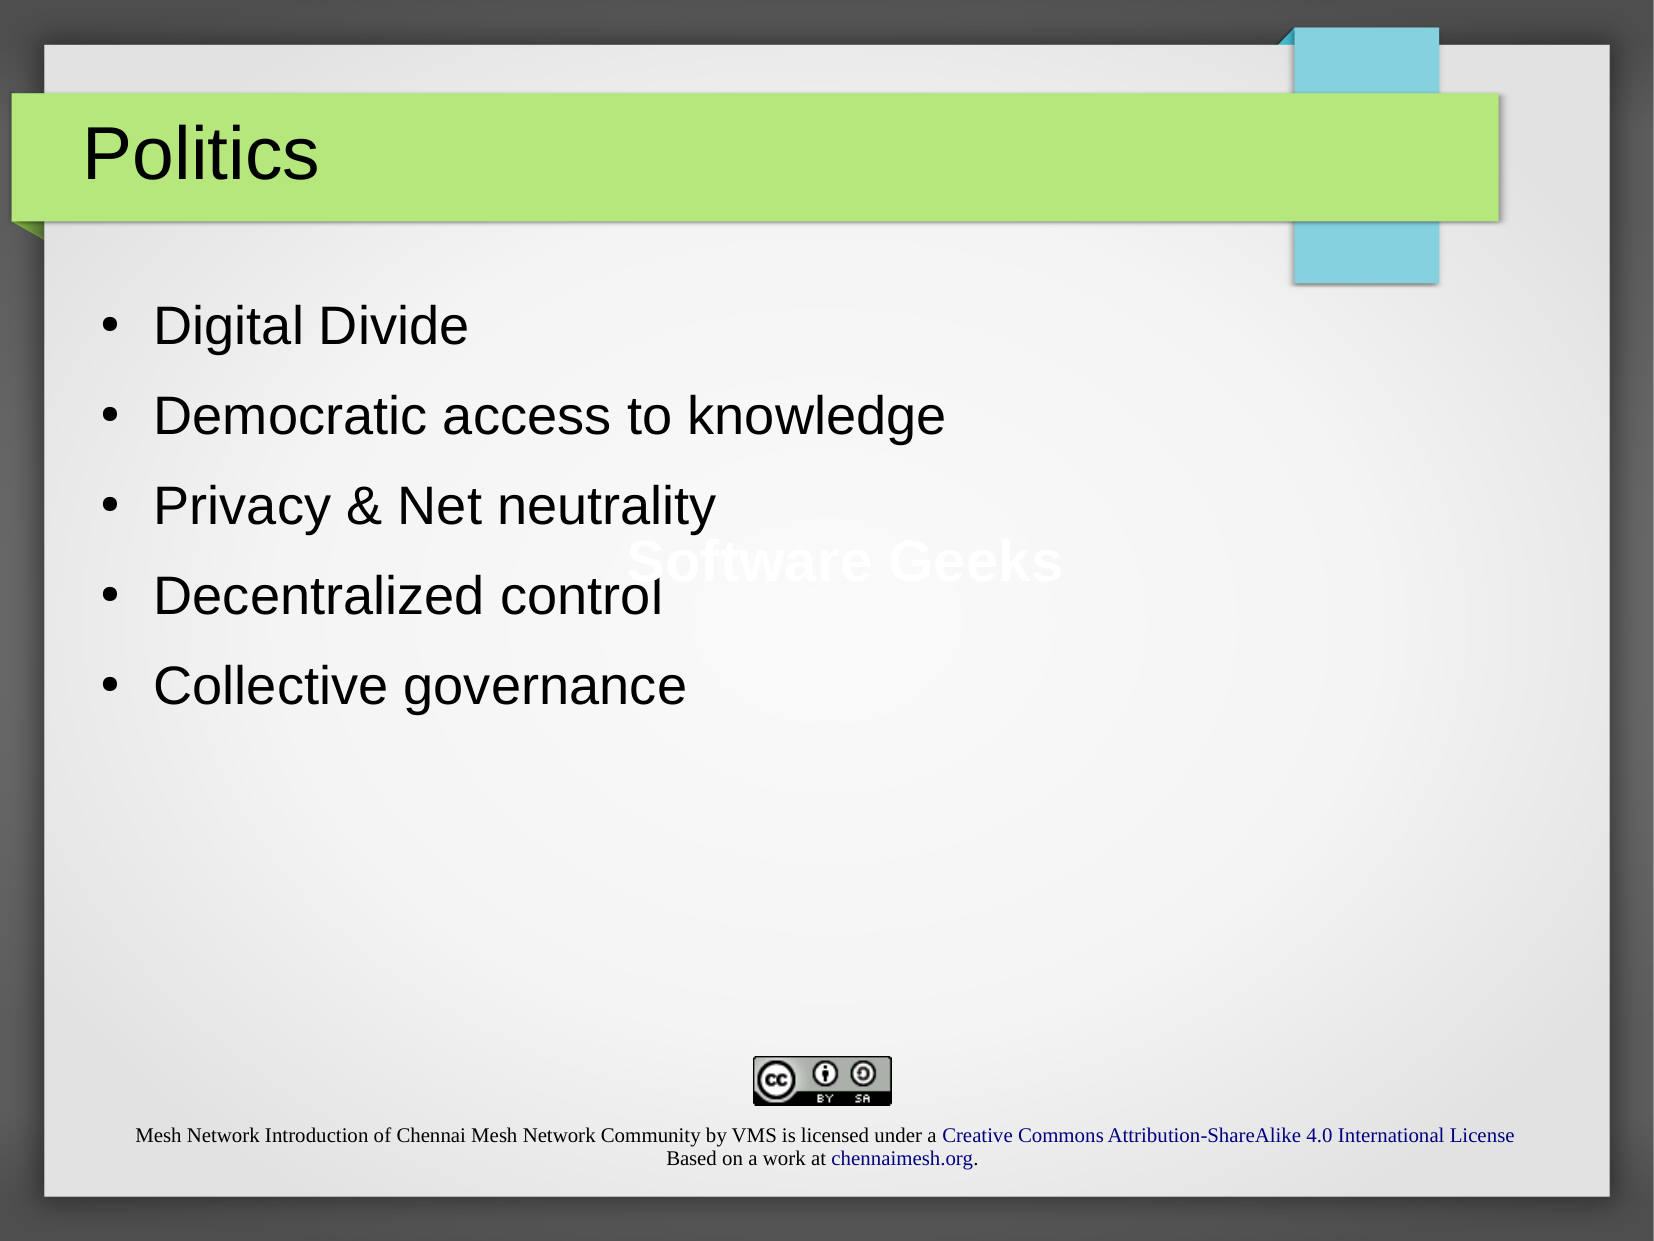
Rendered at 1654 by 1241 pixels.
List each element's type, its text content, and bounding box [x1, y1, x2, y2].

list Digital Divide Democratic access to knowledge Privacy & Net neutrality Decentralized control Collective governance [82, 295, 1571, 1015]
picture [0, 0, 1654, 1241]
title Politics [82, 94, 1264, 213]
text_box Software Geeks [611, 520, 1079, 602]
